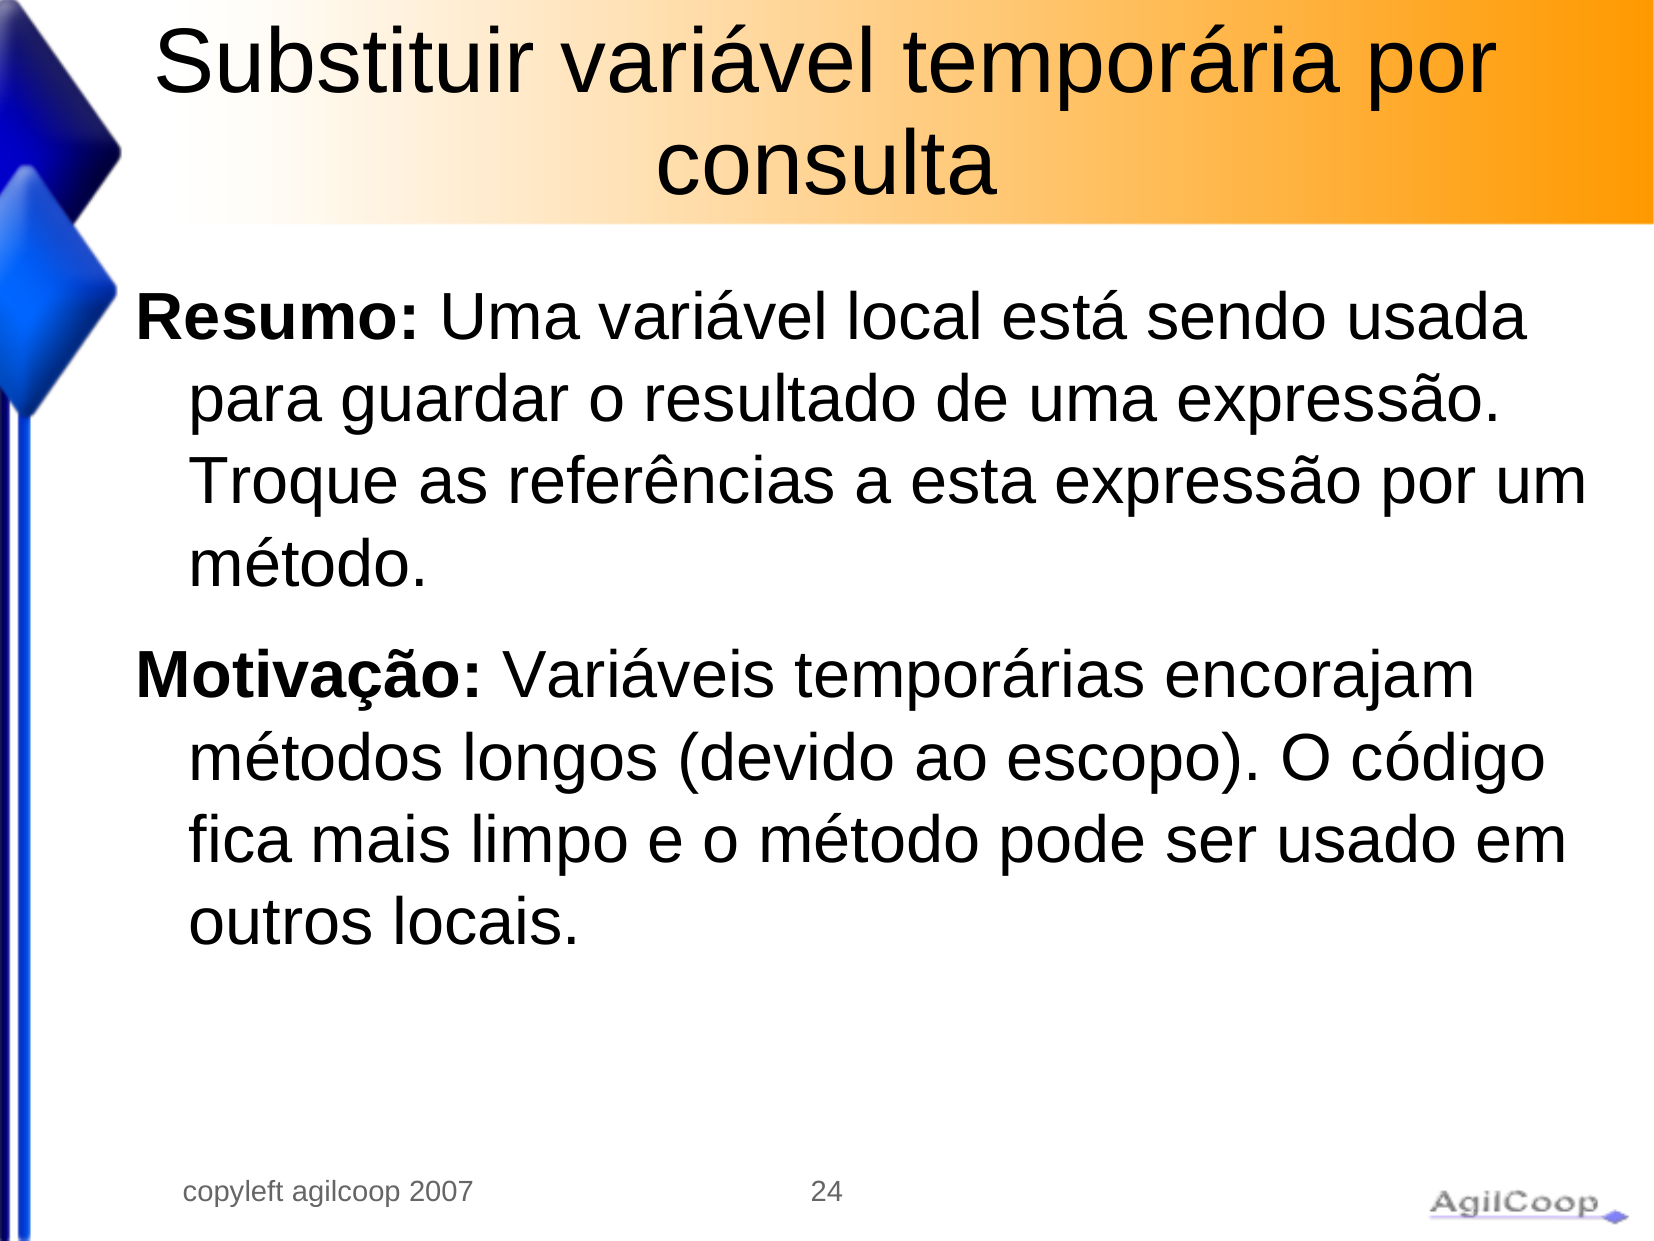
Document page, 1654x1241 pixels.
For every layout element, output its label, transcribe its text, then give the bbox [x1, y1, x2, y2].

list Resumo: Uma variável local está sendo usada para guardar o resultado de uma expressão. Troque as referências a esta expressão por um método. Motivação: Variáveis temporárias encorajam métodos longos (devido ao escopo). O código fica mais limpo e o método pode ser usado em outros locais. [118, 271, 1607, 1123]
picture [0, 0, 1654, 1241]
title Substituir variável temporária por consulta [82, 9, 1571, 215]
